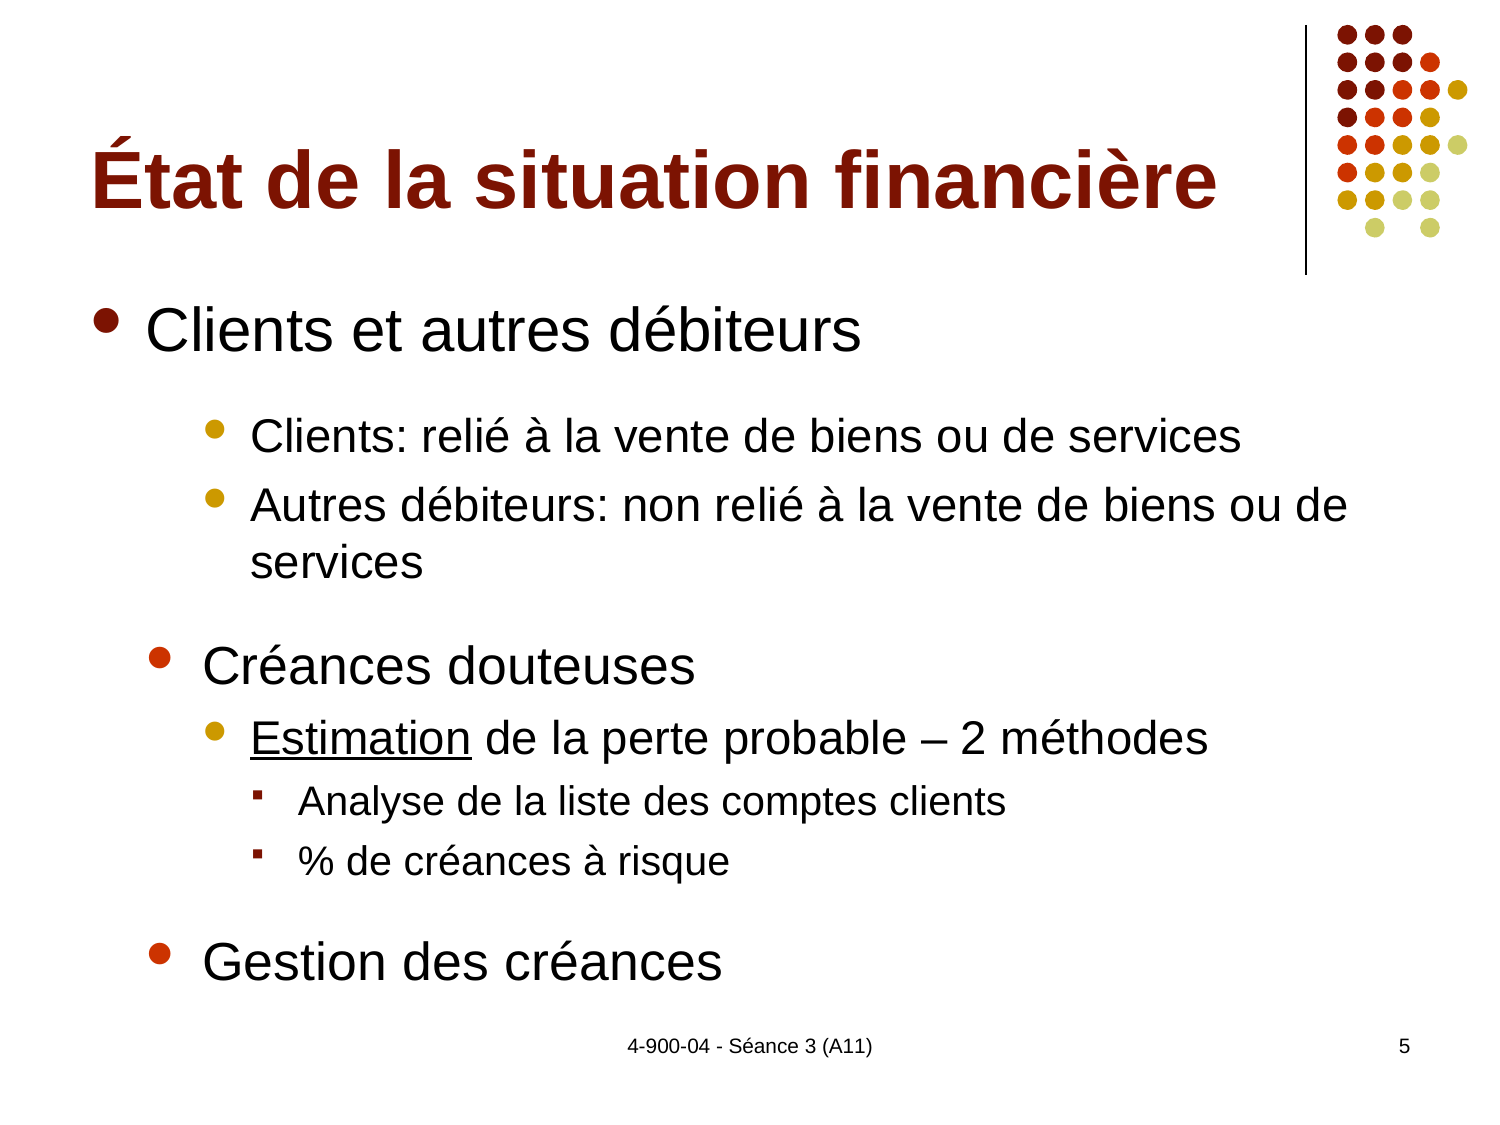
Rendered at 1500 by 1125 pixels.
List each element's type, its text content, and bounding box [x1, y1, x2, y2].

list Clients et autres débiteurs Clients: relié à la vente de biens ou de services Autres débiteurs: non relié à la vente de biens ou de services Créances douteuses Estimation de la perte probable – 2 méthodes Analyse de la liste des comptes clients % de créances à risque Gestion des créances [75, 282, 1426, 1006]
text_box <numéro> [1074, 1025, 1426, 1101]
title État de la situation financière [74, 20, 1313, 233]
text_box 4-900-04 - Séance 3 (A11) [512, 1025, 988, 1101]
